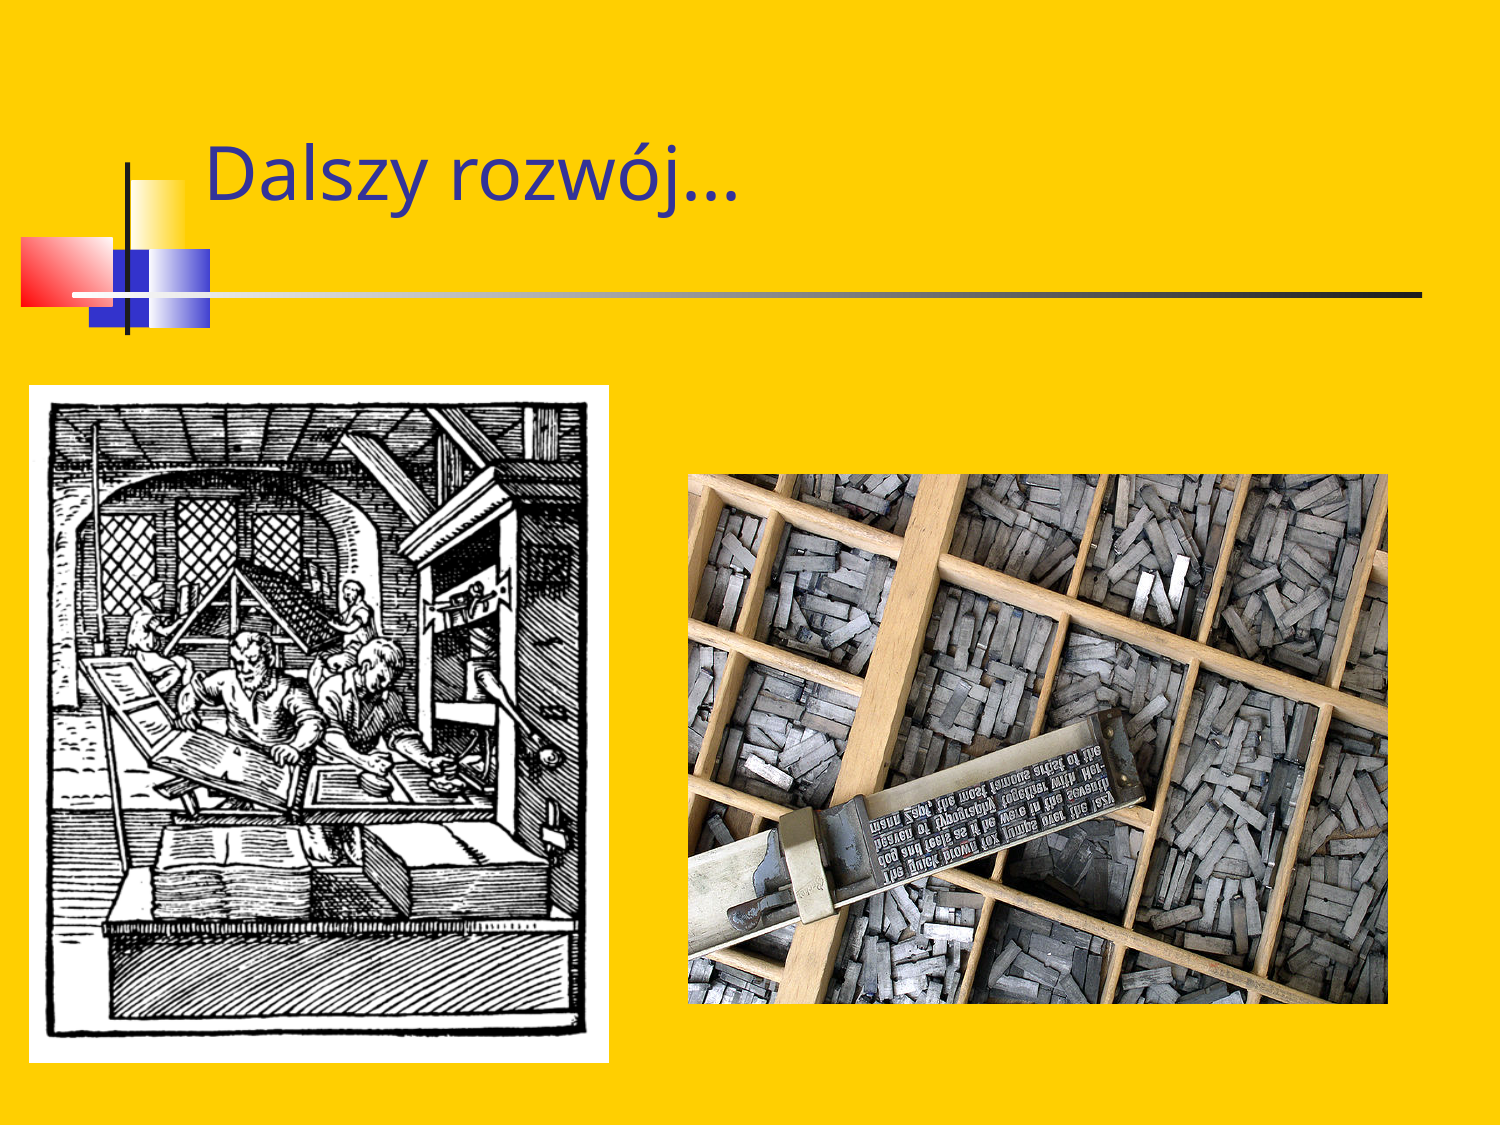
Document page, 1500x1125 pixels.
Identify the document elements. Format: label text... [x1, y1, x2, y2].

picture [688, 474, 1388, 1004]
picture [29, 385, 609, 1063]
title Dalszy rozwój... [188, 53, 1468, 290]
